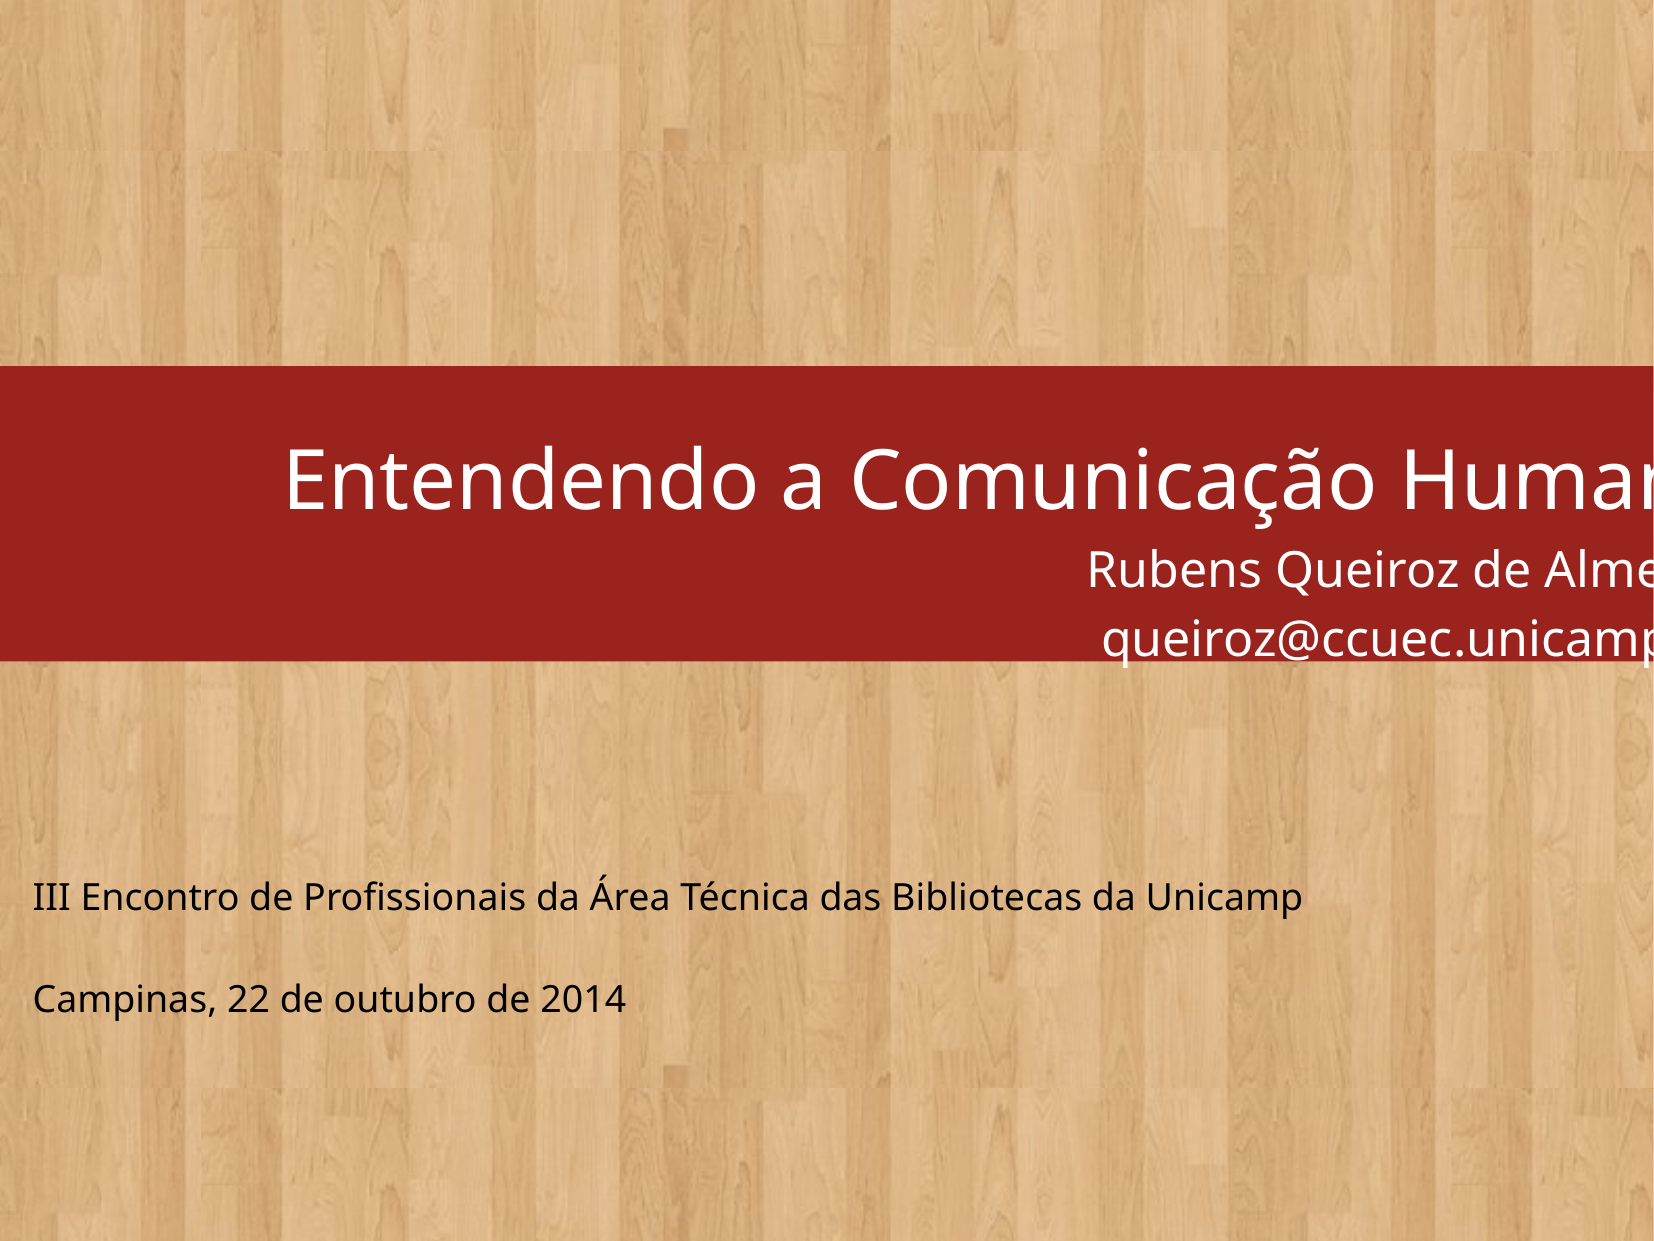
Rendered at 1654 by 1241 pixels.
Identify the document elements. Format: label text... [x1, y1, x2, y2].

text_box III Encontro de Profissionais da Área Técnica das Bibliotecas da Unicamp Campinas, 22 de outubro de 2014 [17, 863, 1474, 992]
subtitle [308, 994, 318, 1000]
subtitle [173, 1002, 183, 1010]
subtitle [338, 994, 350, 1010]
subtitle [82, 49, 1571, 366]
subtitle [284, 994, 296, 1010]
picture [61, 1002, 71, 1010]
subtitle [398, 992, 409, 1010]
text_box [1643, 574, 1654, 584]
text_box [1648, 653, 1654, 662]
subtitle [362, 992, 373, 1010]
subtitle [458, 994, 470, 1010]
subtitle [82, 662, 1571, 1109]
subtitle [566, 992, 577, 1010]
text_box Entendendo a Comunicação Humana Rubens Queiroz de Almeida queiroz@ccuec.unicamp.br [267, 413, 1635, 612]
picture [0, 0, 1654, 366]
subtitle [422, 994, 434, 1010]
subtitle [515, 994, 525, 1000]
subtitle [491, 994, 503, 1010]
subtitle [118, 994, 130, 1010]
subtitle [608, 992, 618, 1003]
picture [0, 662, 1654, 1241]
text_box [1649, 633, 1654, 652]
text_box [1108, 632, 1123, 653]
text_box [1643, 563, 1654, 571]
text_box [0, 366, 1654, 662]
